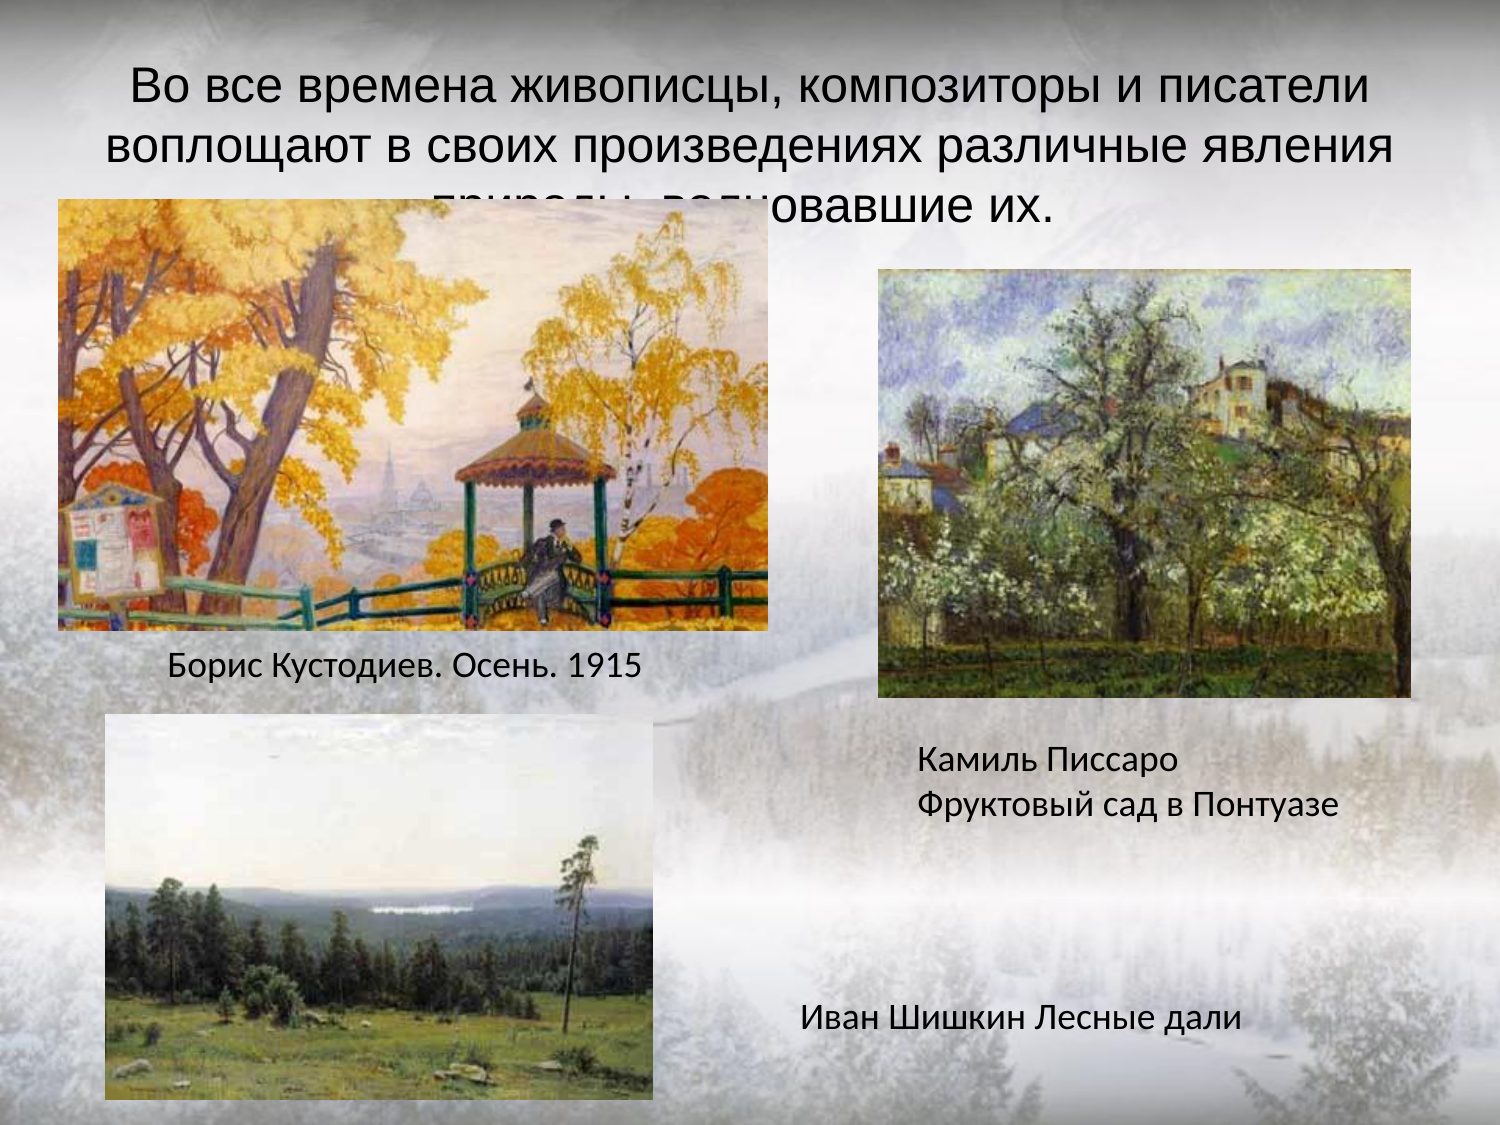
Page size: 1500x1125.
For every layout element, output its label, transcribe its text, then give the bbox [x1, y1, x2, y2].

title Во все времена живописцы, композиторы и писатели воплощают в своих произведениях различные явления природы, волновавшие их. [75, 45, 1426, 233]
text_box Борис Кустодиев. Осень. 1915 [152, 633, 658, 693]
text_box Иван Шишкин Лесные дали [785, 984, 1258, 1044]
picture [0, 0, 1500, 1125]
text_box Камиль Писсаро Фруктовый сад в Понтуазе [902, 726, 1355, 832]
